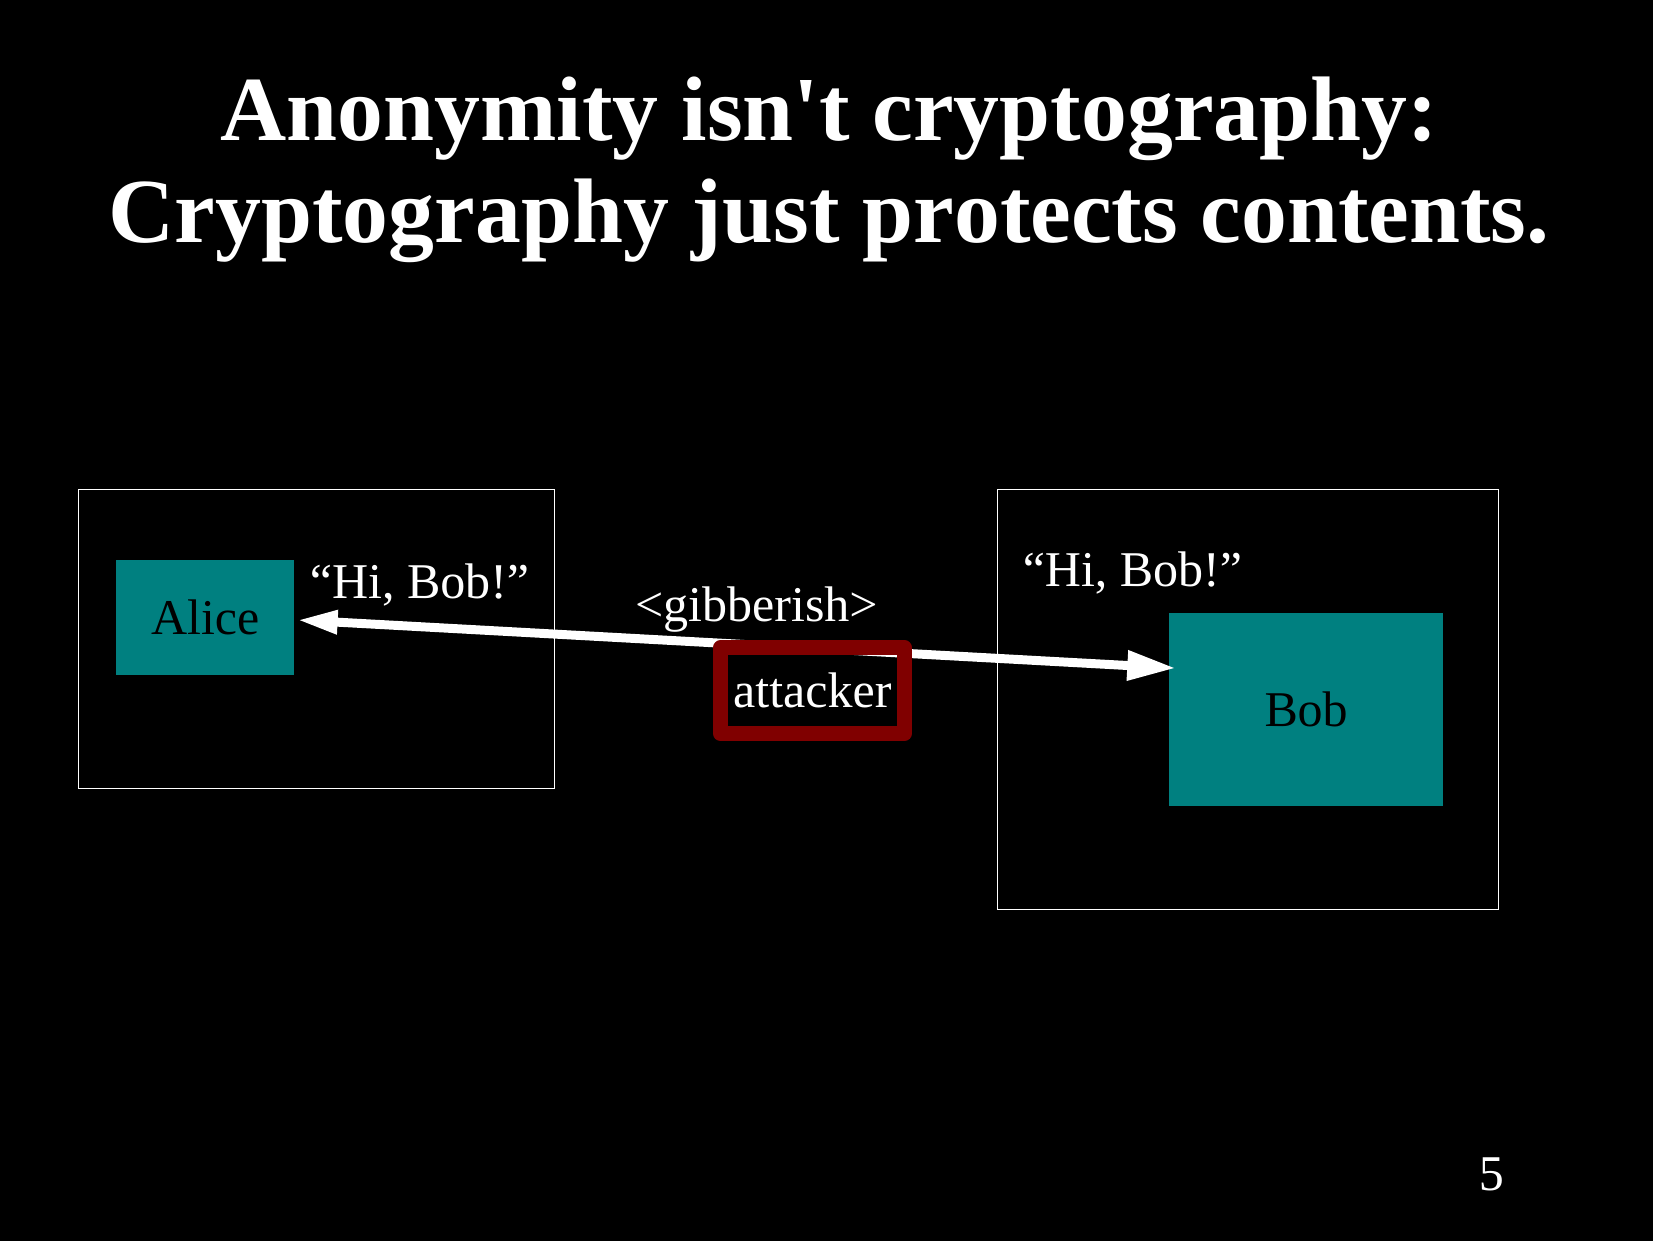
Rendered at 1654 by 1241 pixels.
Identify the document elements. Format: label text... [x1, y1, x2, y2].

title Anonymity isn't cryptography: Cryptography just protects contents. [85, 22, 1576, 299]
text_box “Hi, Bob!” [1022, 541, 1243, 598]
text_box <gibberish> [634, 577, 879, 634]
text_box “Hi, Bob!” [309, 554, 530, 611]
text_box Bob [1168, 612, 1444, 807]
text_box attacker [720, 647, 905, 734]
text_box Alice [115, 559, 295, 676]
